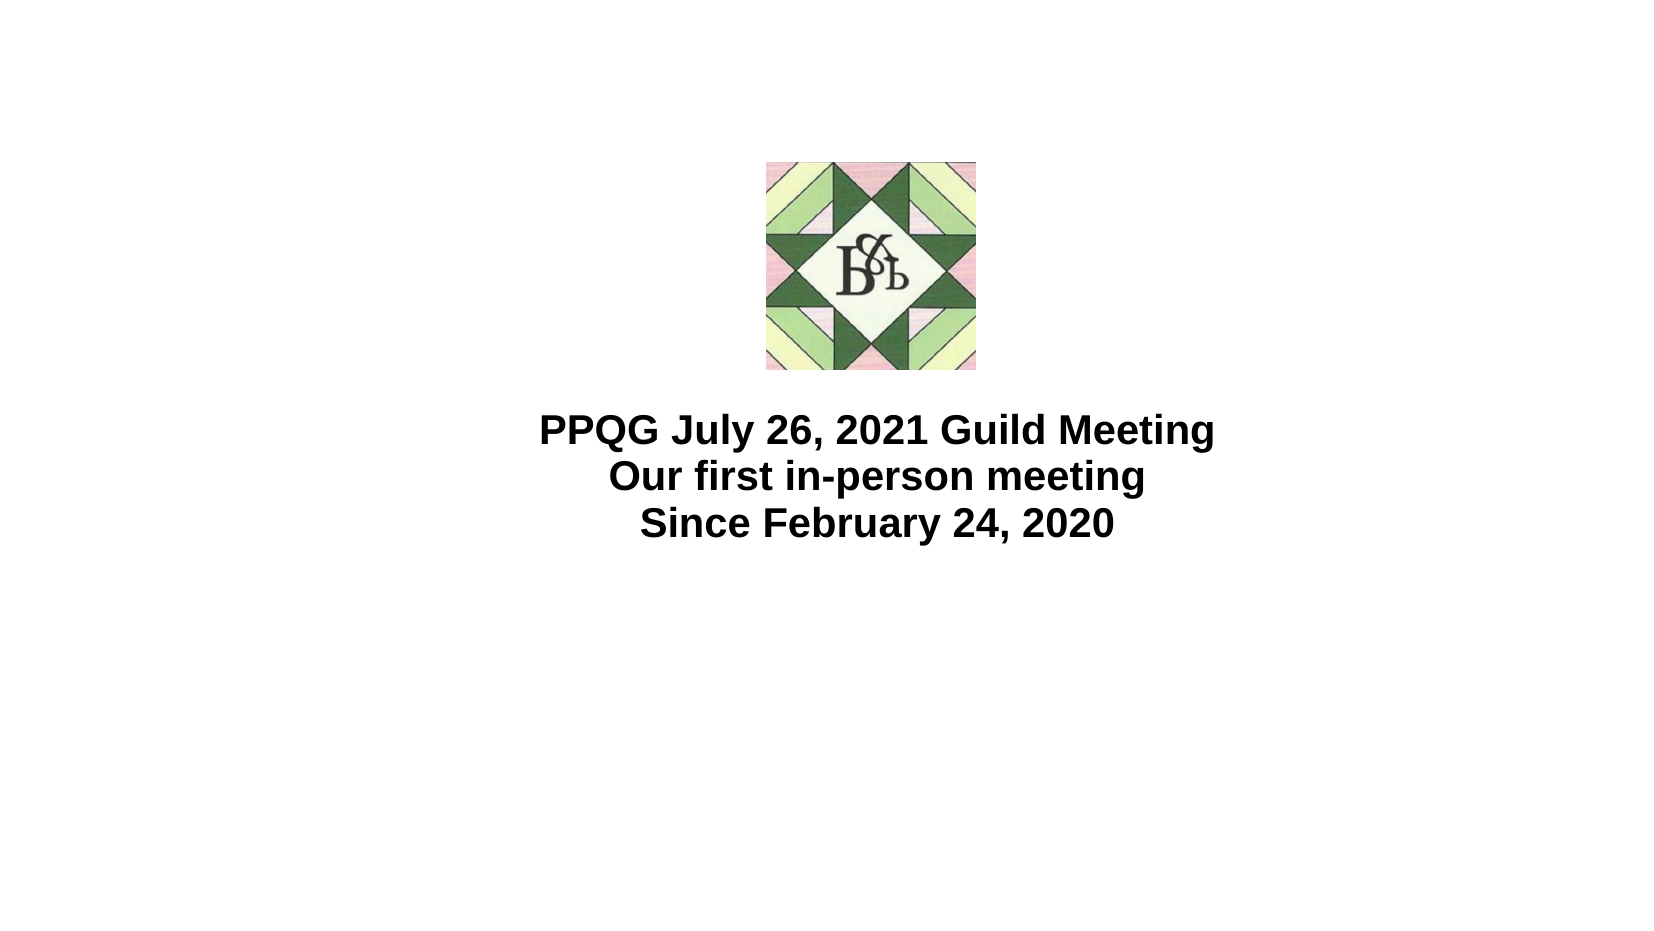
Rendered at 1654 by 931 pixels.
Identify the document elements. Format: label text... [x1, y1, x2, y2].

text_box PPQG July 26, 2021 Guild Meeting Our first in-person meeting Since February 24, 2020 [270, 399, 1486, 554]
picture [766, 162, 976, 370]
